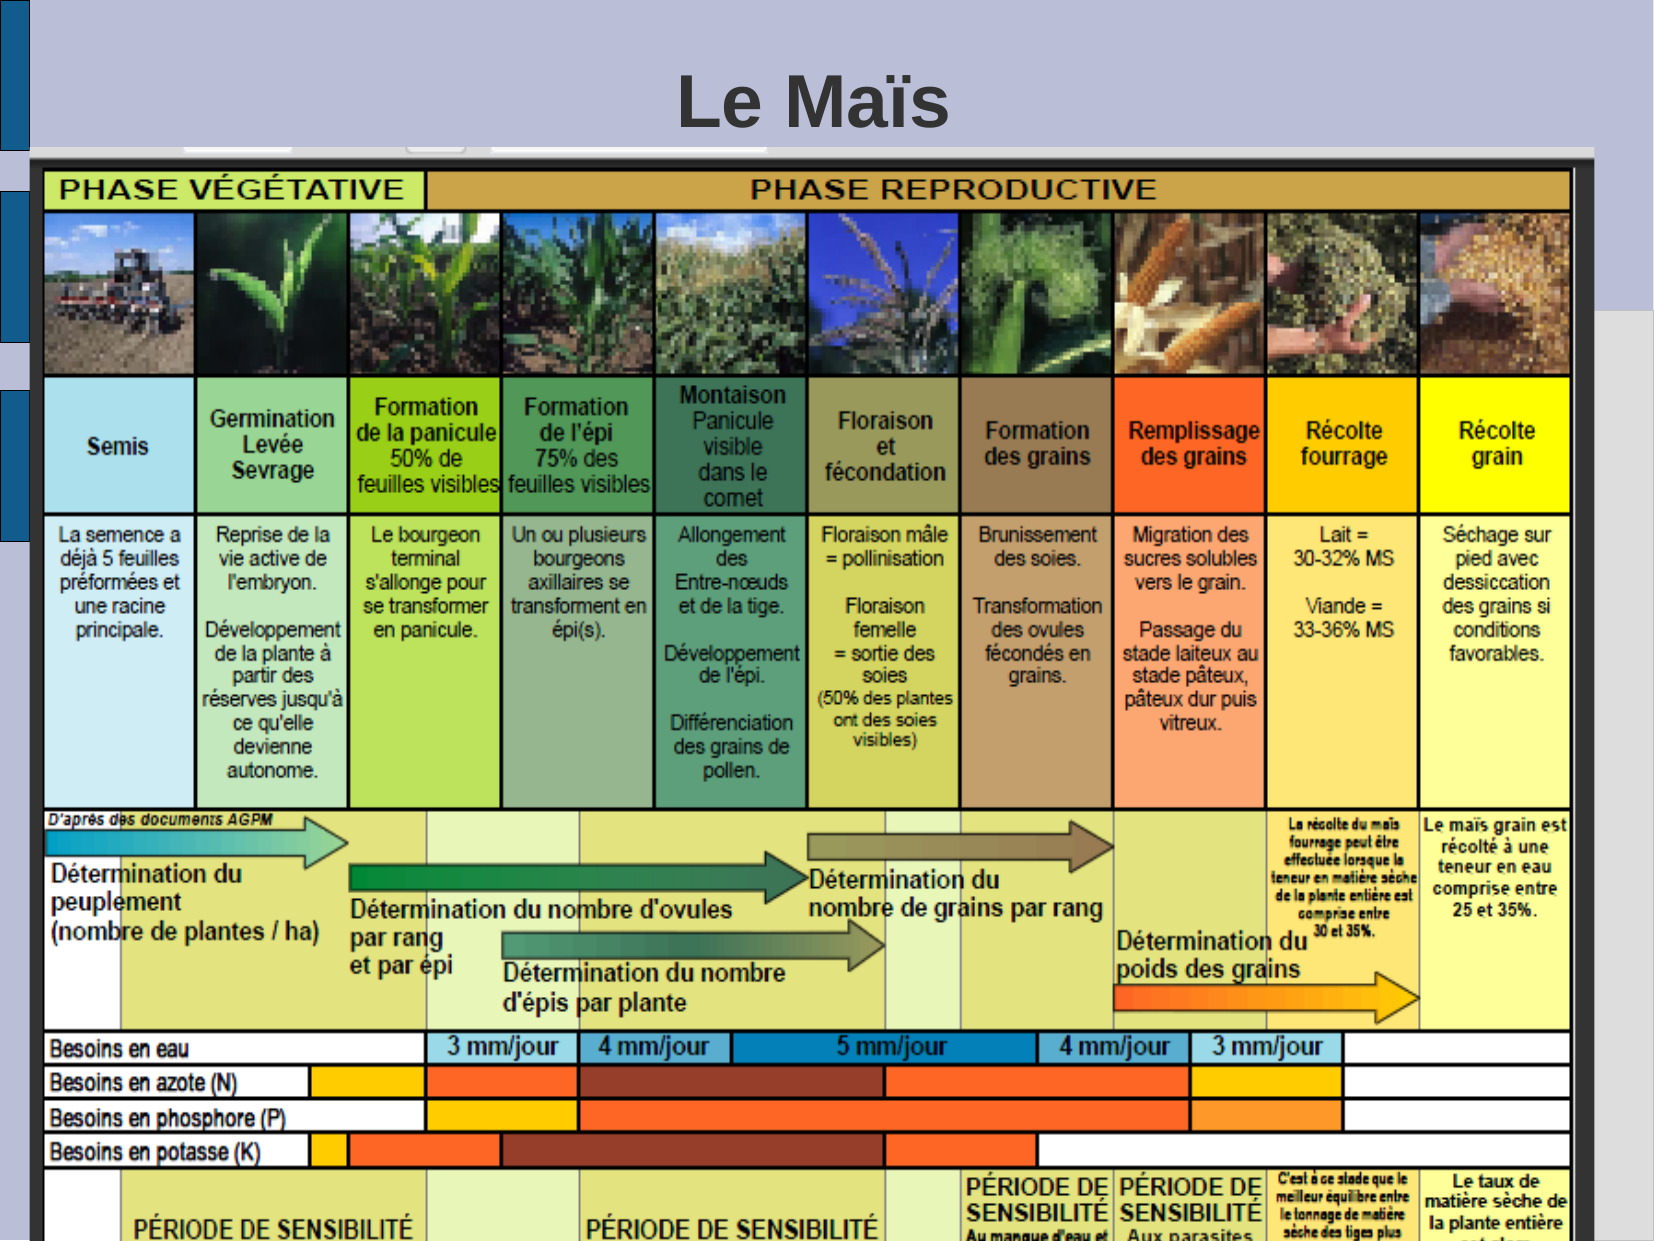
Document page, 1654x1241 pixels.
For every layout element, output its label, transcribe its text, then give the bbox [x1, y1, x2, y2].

title Le Maïs [151, 0, 1477, 147]
picture [29, 147, 1595, 1241]
